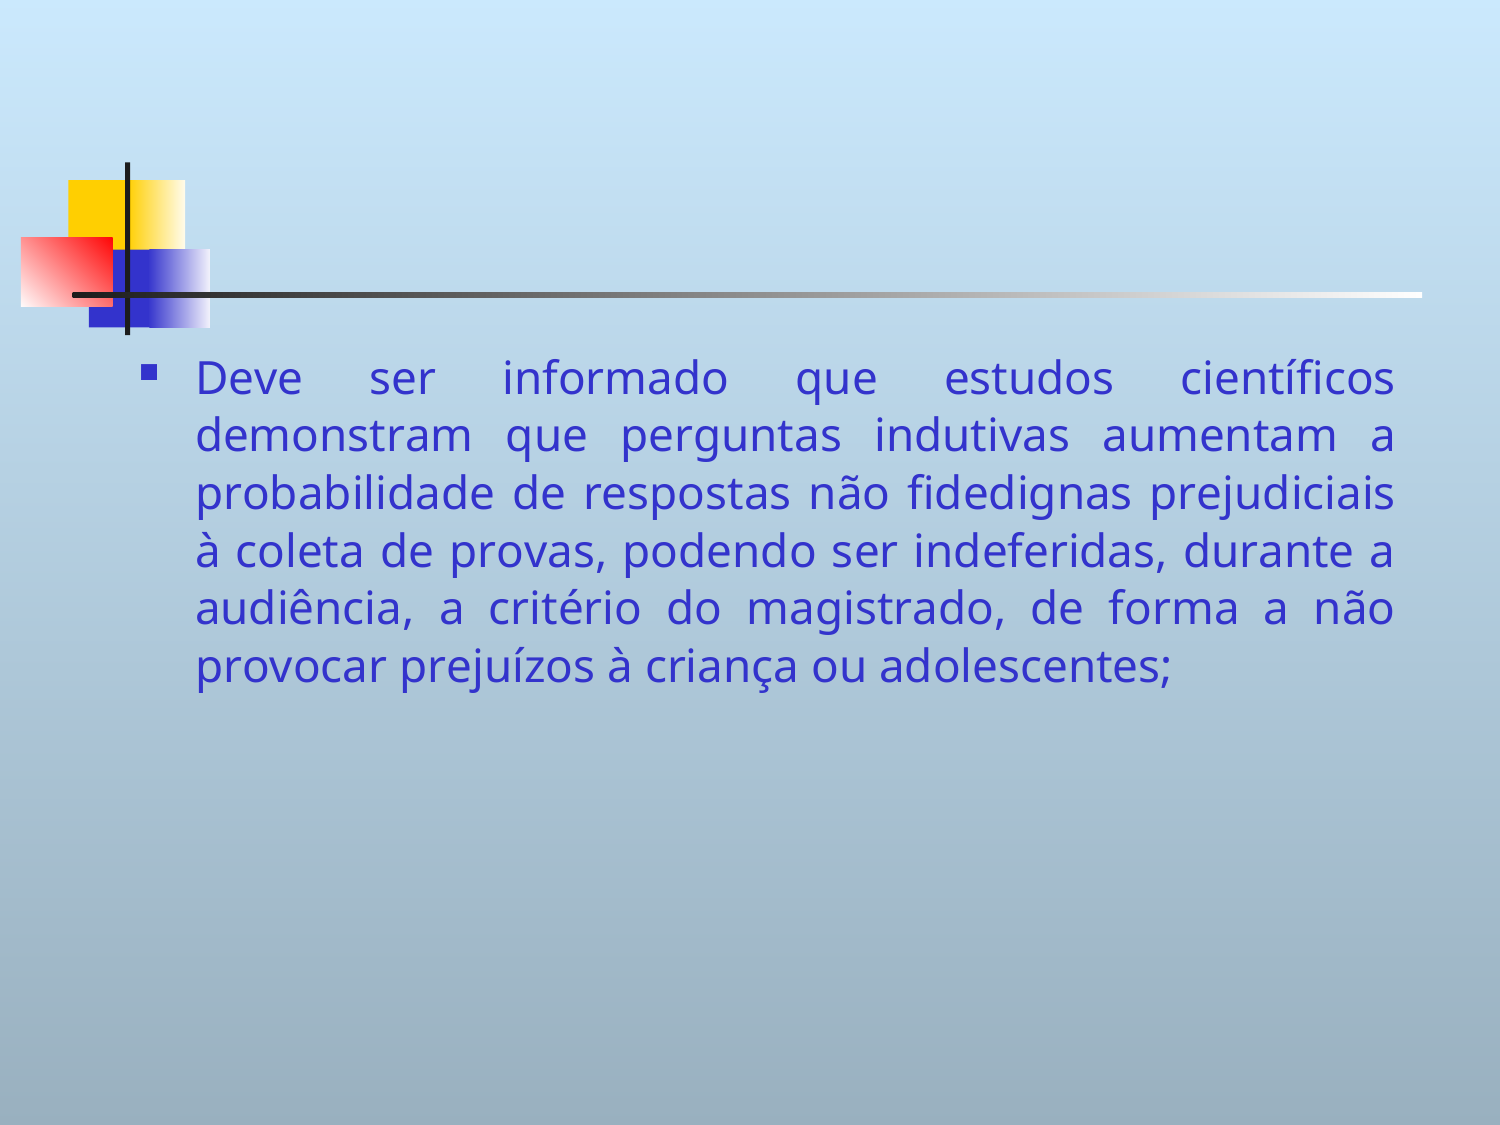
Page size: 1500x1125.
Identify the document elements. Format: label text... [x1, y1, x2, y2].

list Deve ser informado que estudos científicos demonstram que perguntas indutivas aumentam a probabilidade de respostas não fidedignas prejudiciais à coleta de provas, podendo ser indeferidas, durante a audiência, a critério do magistrado, de forma a não provocar prejuízos à criança ou adolescentes; [123, 338, 1412, 1014]
